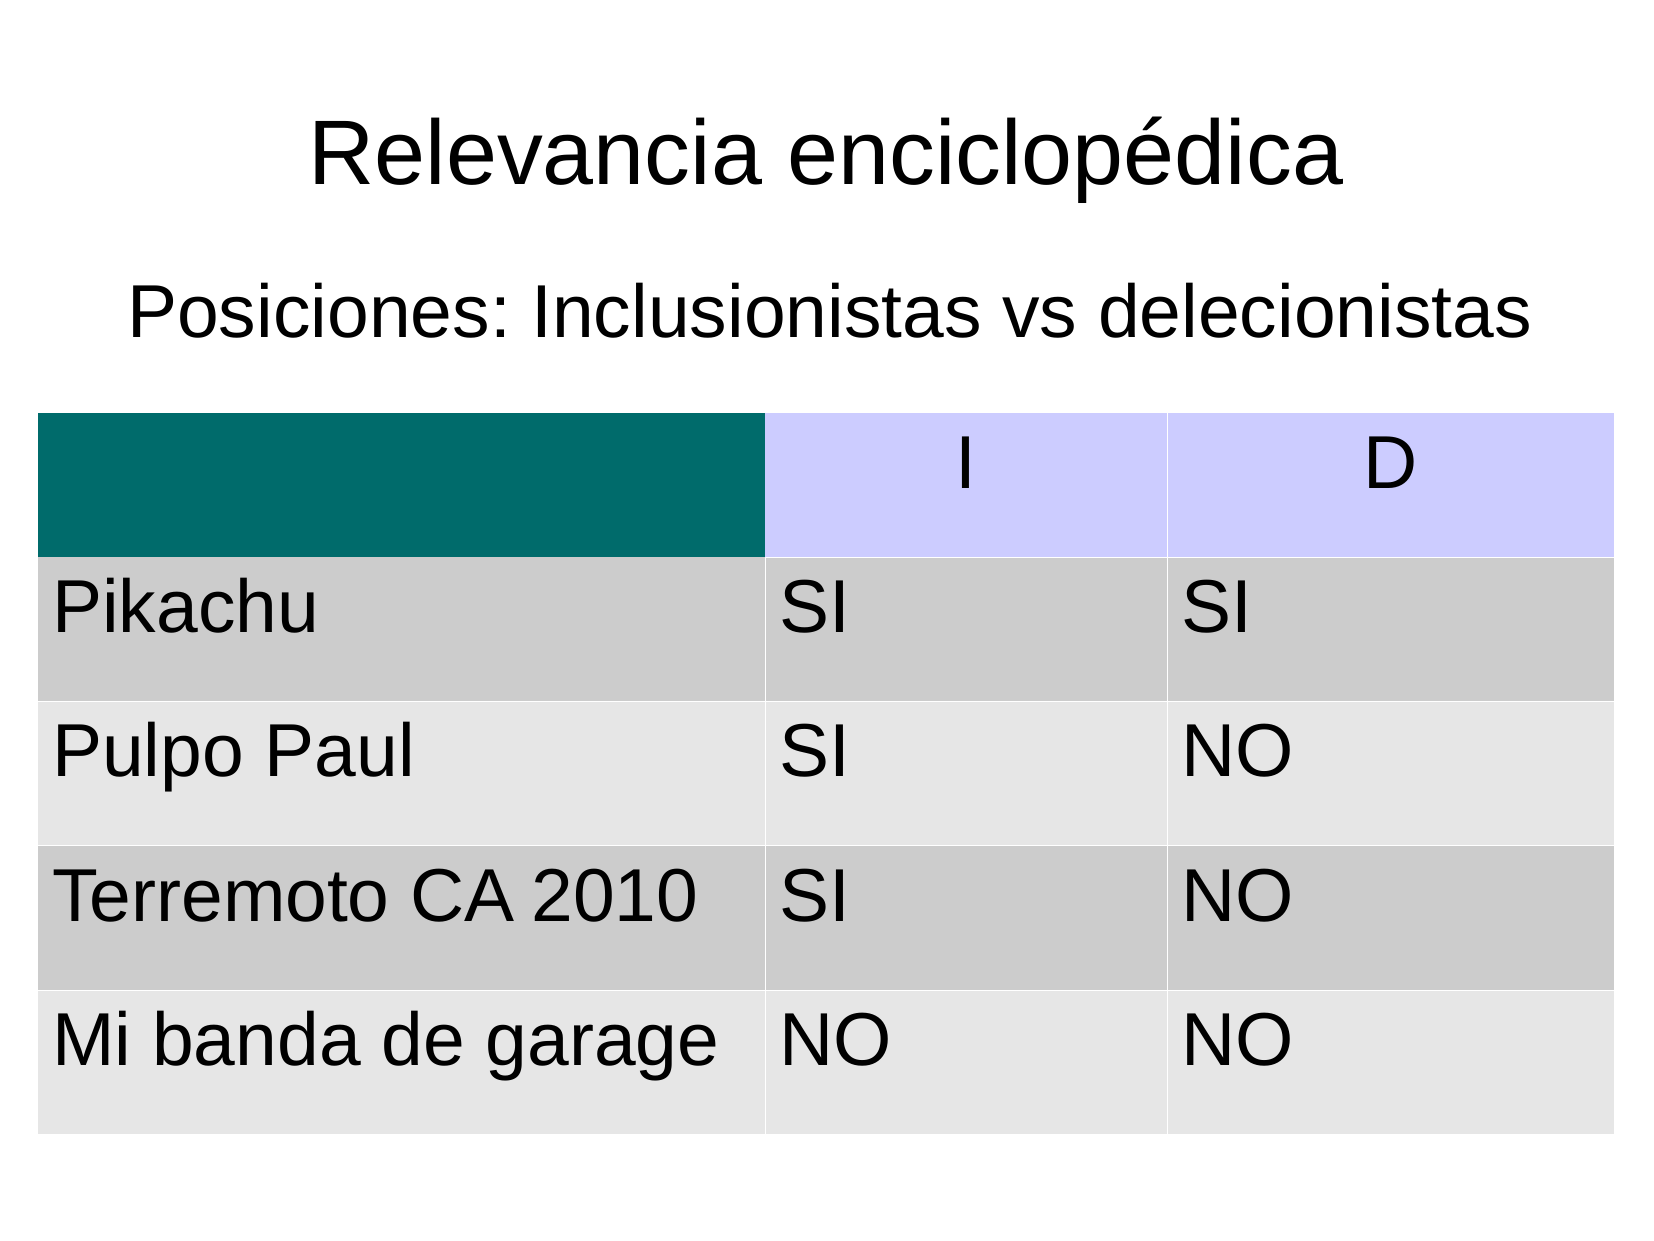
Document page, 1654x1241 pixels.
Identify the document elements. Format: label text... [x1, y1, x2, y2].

table_cell SI [766, 846, 1167, 990]
table_cell NO [1168, 991, 1614, 1134]
table_cell Mi banda de garage [38, 991, 765, 1134]
table_cell SI [1168, 558, 1614, 701]
table_cell NO [1168, 702, 1614, 845]
table_cell NO [766, 991, 1167, 1134]
table_header D [1168, 413, 1614, 557]
table_cell NO [1168, 846, 1614, 990]
table_header I [765, 413, 1167, 557]
table_header [38, 413, 765, 557]
table_cell Pikachu [38, 557, 765, 701]
table_cell SI [766, 558, 1167, 701]
table_cell SI [766, 702, 1167, 845]
title Relevancia enciclopédica [82, 56, 1571, 250]
table_cell Pulpo Paul [38, 702, 765, 845]
table_cell Terremoto CA 2010 [38, 846, 765, 990]
text_box Posiciones: Inclusionistas vs delecionistas [112, 262, 1576, 362]
